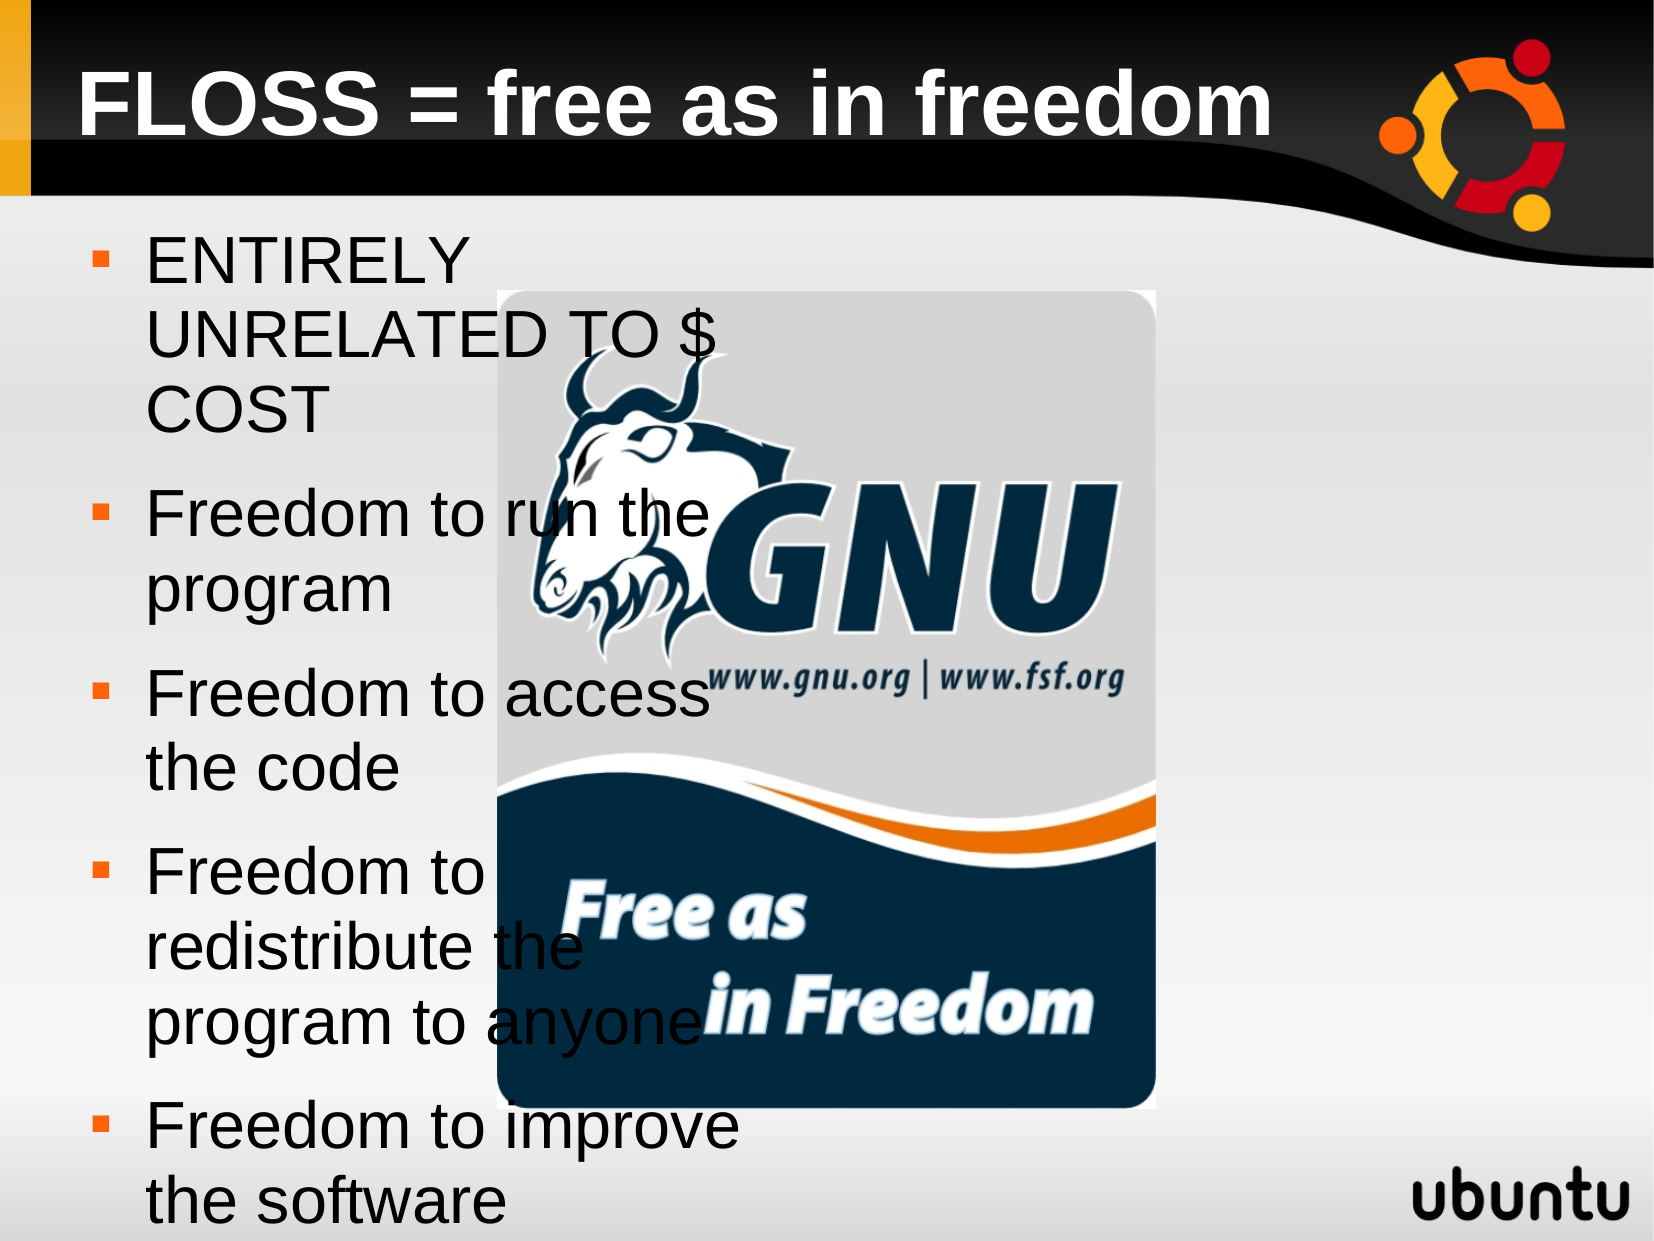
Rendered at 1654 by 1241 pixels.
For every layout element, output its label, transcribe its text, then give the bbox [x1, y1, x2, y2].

title FLOSS = free as in freedom [76, 0, 1565, 208]
list ENTIRELY UNRELATED TO $ COST Freedom to run the program Freedom to access the code Freedom to redistribute the program to anyone Freedom to improve the software [75, 222, 802, 1238]
picture [0, 0, 1654, 1241]
